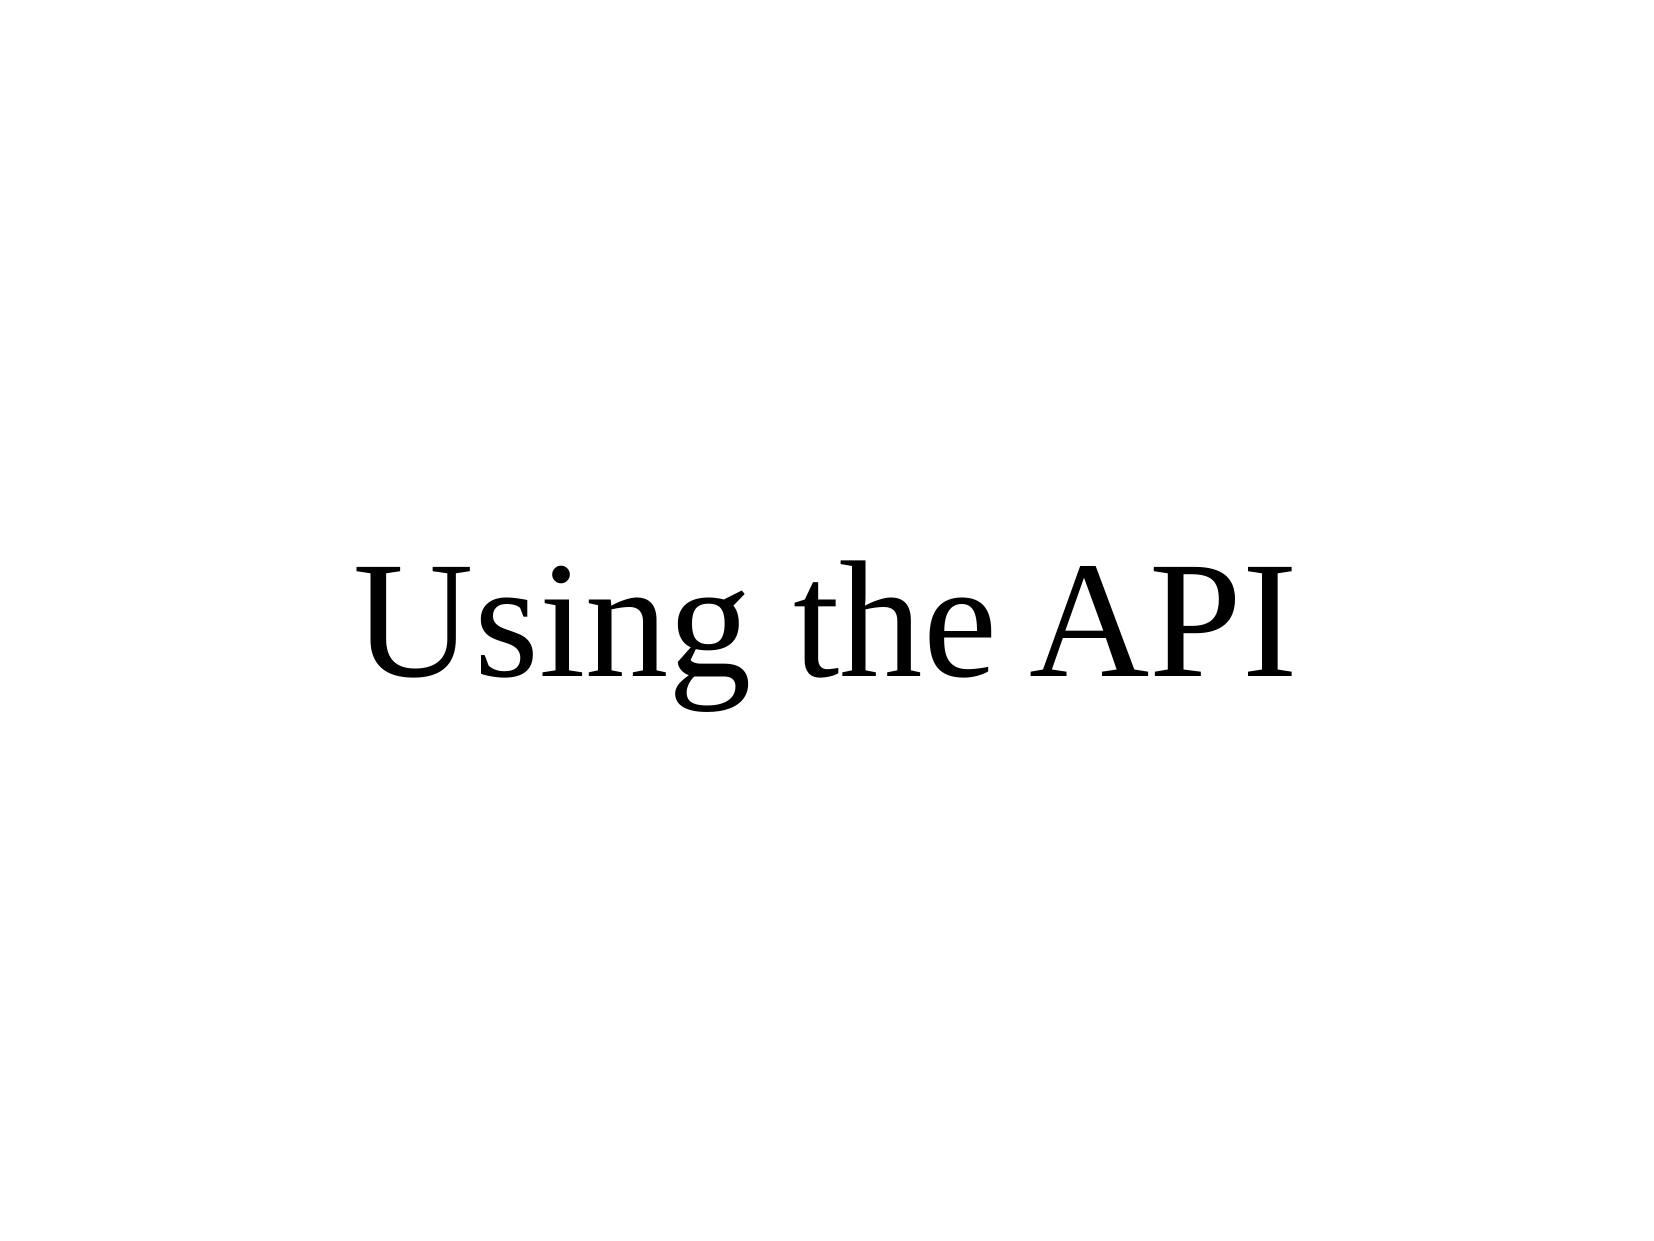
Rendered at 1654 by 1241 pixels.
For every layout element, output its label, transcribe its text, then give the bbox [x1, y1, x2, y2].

title Using the API [0, 516, 1654, 724]
